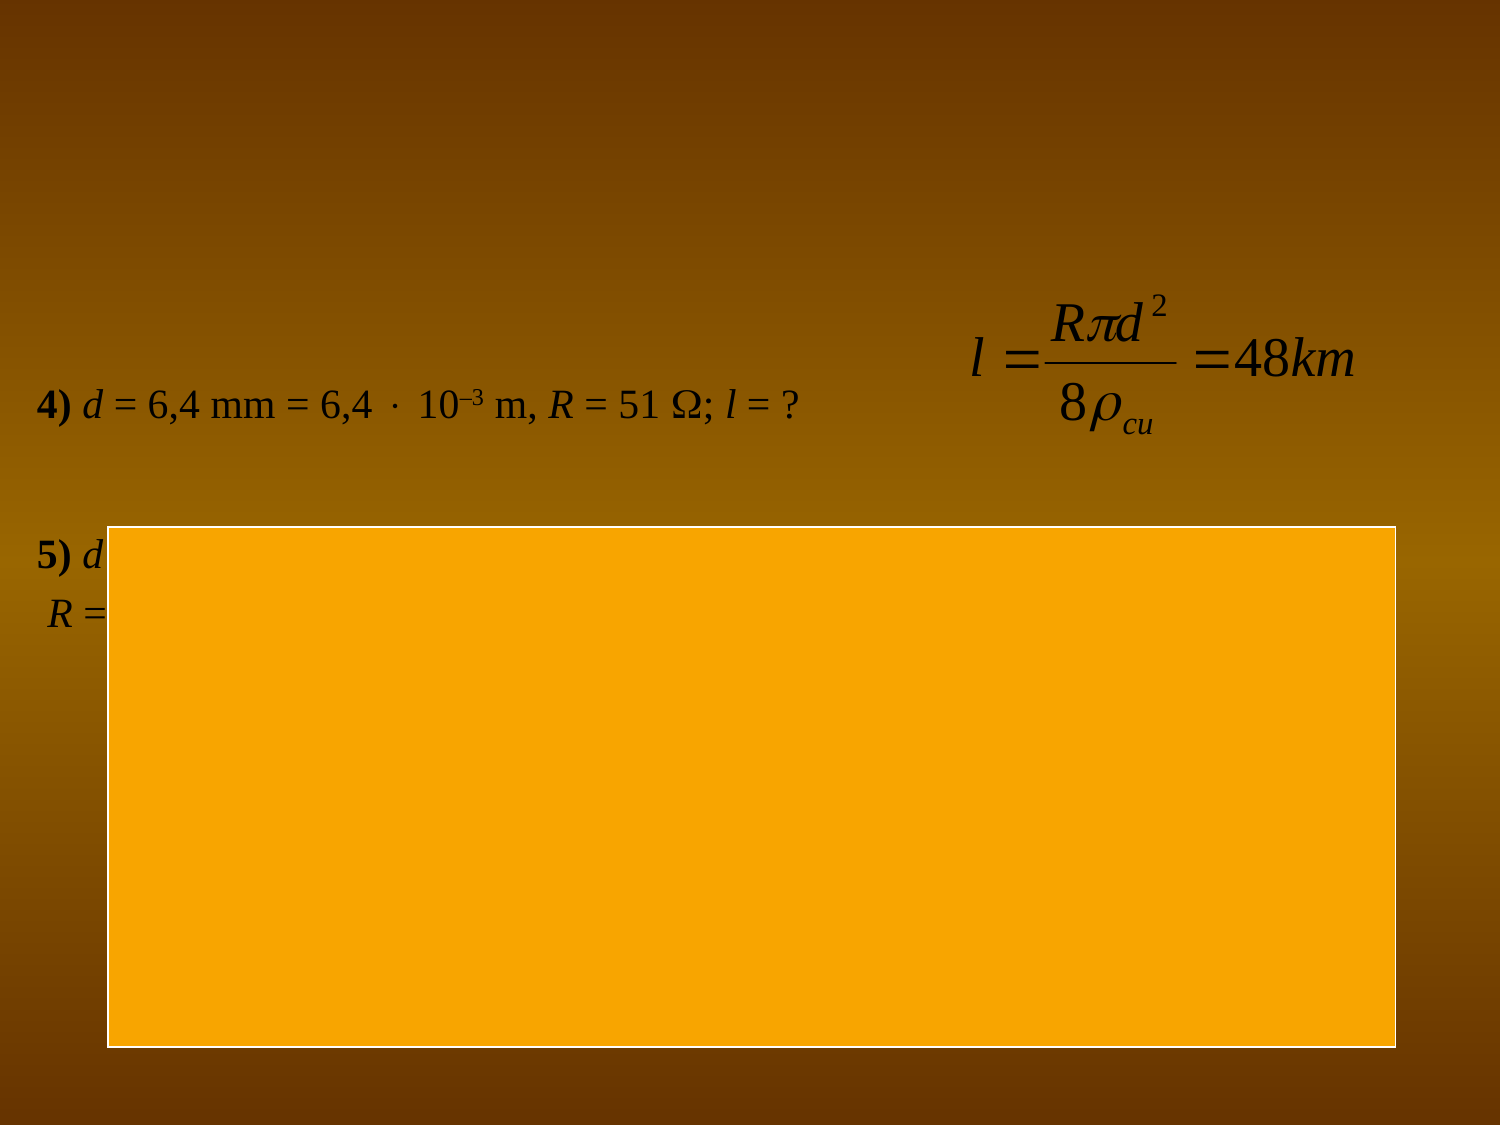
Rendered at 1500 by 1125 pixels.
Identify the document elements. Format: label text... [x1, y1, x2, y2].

chart [962, 278, 1365, 447]
text_box 4) d = 6,4 mm = 6,4  10–3 m, R = 51 ; l = ? 5) d = 1 cm = 10–2 m, m = 2 kg, Fe = 8,7  10–8   m,  = 7,6  103 kg  m–3; R = ? [22, 368, 1495, 694]
text_box [108, 527, 1396, 1047]
